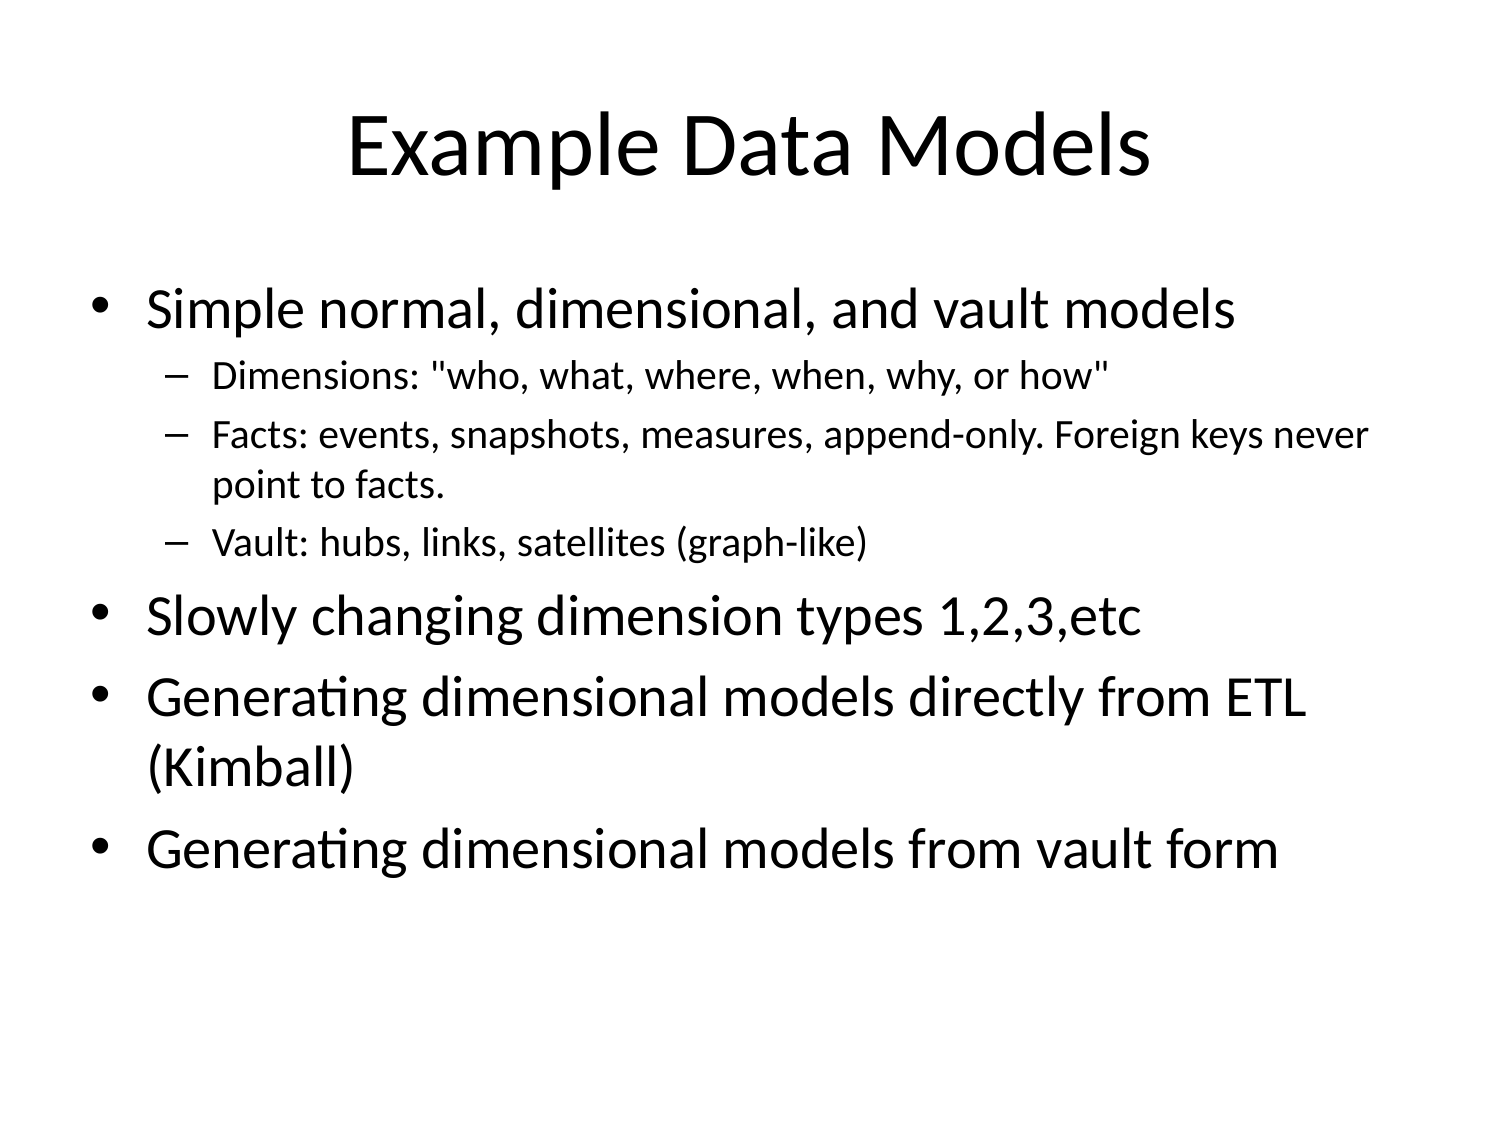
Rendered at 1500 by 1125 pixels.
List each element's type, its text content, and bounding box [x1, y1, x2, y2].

title Example Data Models [75, 45, 1425, 233]
list Simple normal, dimensional, and vault models Dimensions: "who, what, where, when, why, or how" Facts: events, snapshots, measures, append-only. Foreign keys never point to facts. Vault: hubs, links, satellites (graph-like) Slowly changing dimension types 1,2,3,etc Generating dimensional models directly from ETL (Kimball) Generating dimensional models from vault form [75, 262, 1425, 1005]
